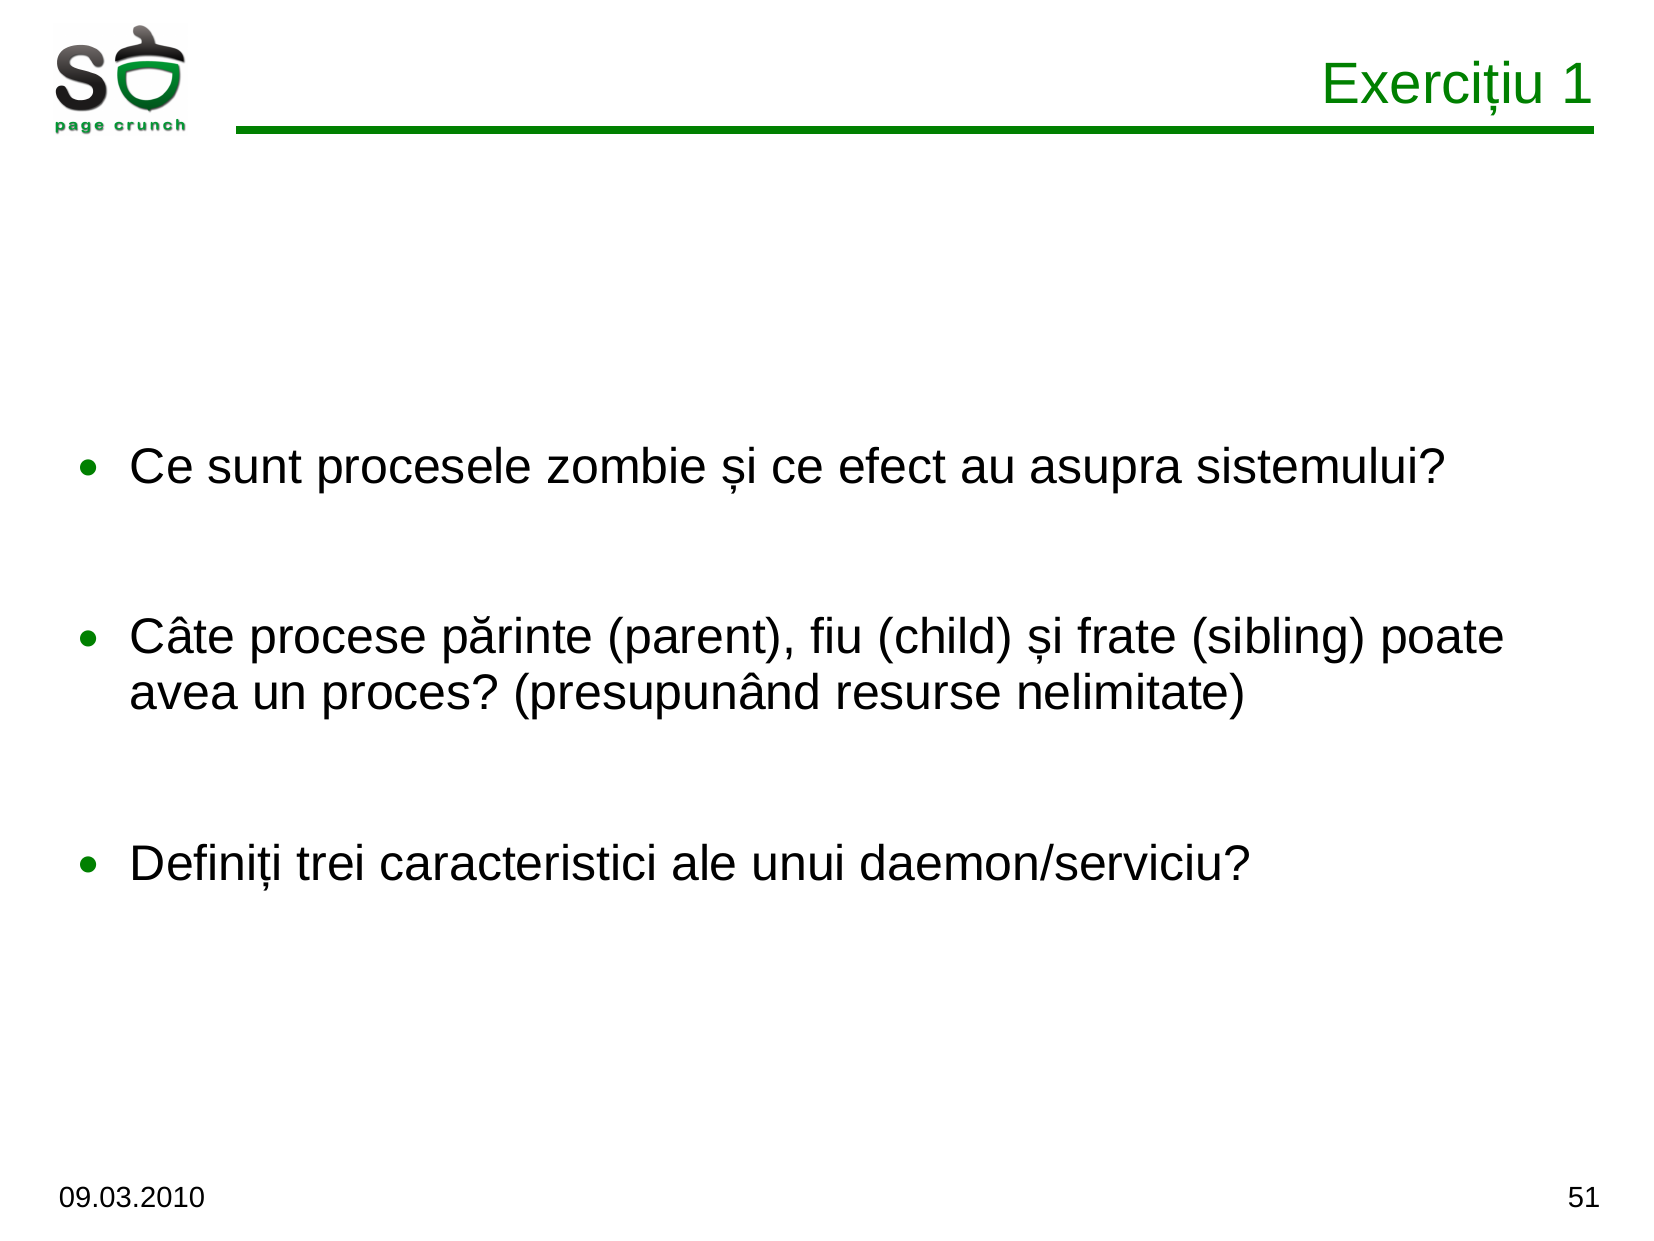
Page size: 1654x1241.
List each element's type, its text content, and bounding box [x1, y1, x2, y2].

title Exercițiu 1 [236, 49, 1595, 119]
list Ce sunt procesele zombie și ce efect au asupra sistemului? Câte procese părinte (parent), fiu (child) și frate (sibling) poate avea un proces? (presupunând resurse nelimitate) Definiți trei caracteristici ale unui daemon/serviciu? [59, 177, 1595, 1152]
picture [53, 23, 188, 136]
